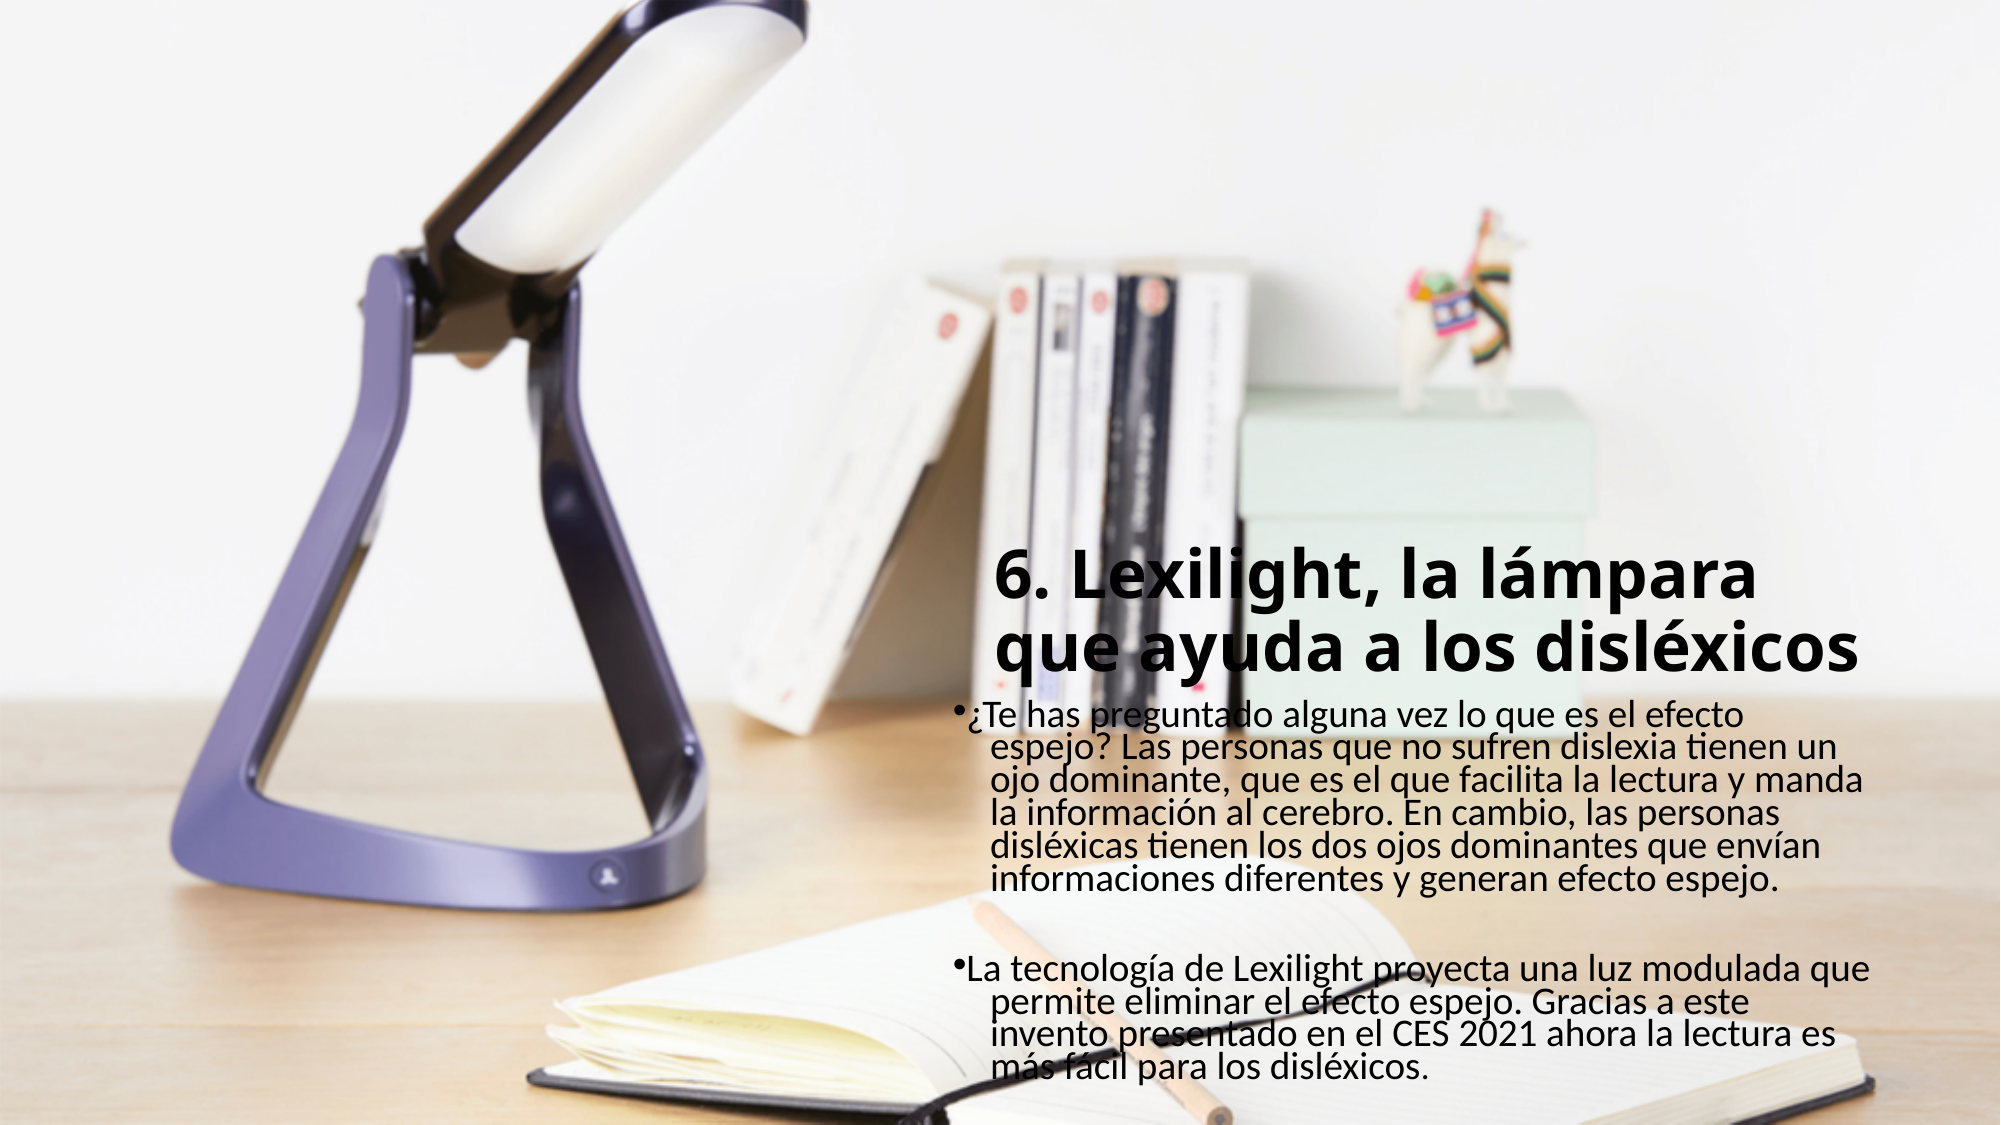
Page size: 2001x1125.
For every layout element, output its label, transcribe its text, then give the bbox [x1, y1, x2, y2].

text_box ¿Te has preguntado alguna vez lo que es el efecto espejo? Las personas que no sufren dislexia tienen un ojo dominante, que es el que facilita la lectura y manda la información al cerebro. En cambio, las personas disléxicas tienen los dos ojos dominantes que envían informaciones diferentes y generan efecto espejo. La tecnología de Lexilight proyecta una luz modulada que permite eliminar el efecto espejo. Gracias a este invento presentado en el CES 2021 ahora la lectura es más fácil para los disléxicos. [937, 693, 1891, 1125]
text_box 6. Lexilight, la lámpara que ayuda a los disléxicos [979, 474, 1891, 693]
picture [0, 0, 2000, 1125]
